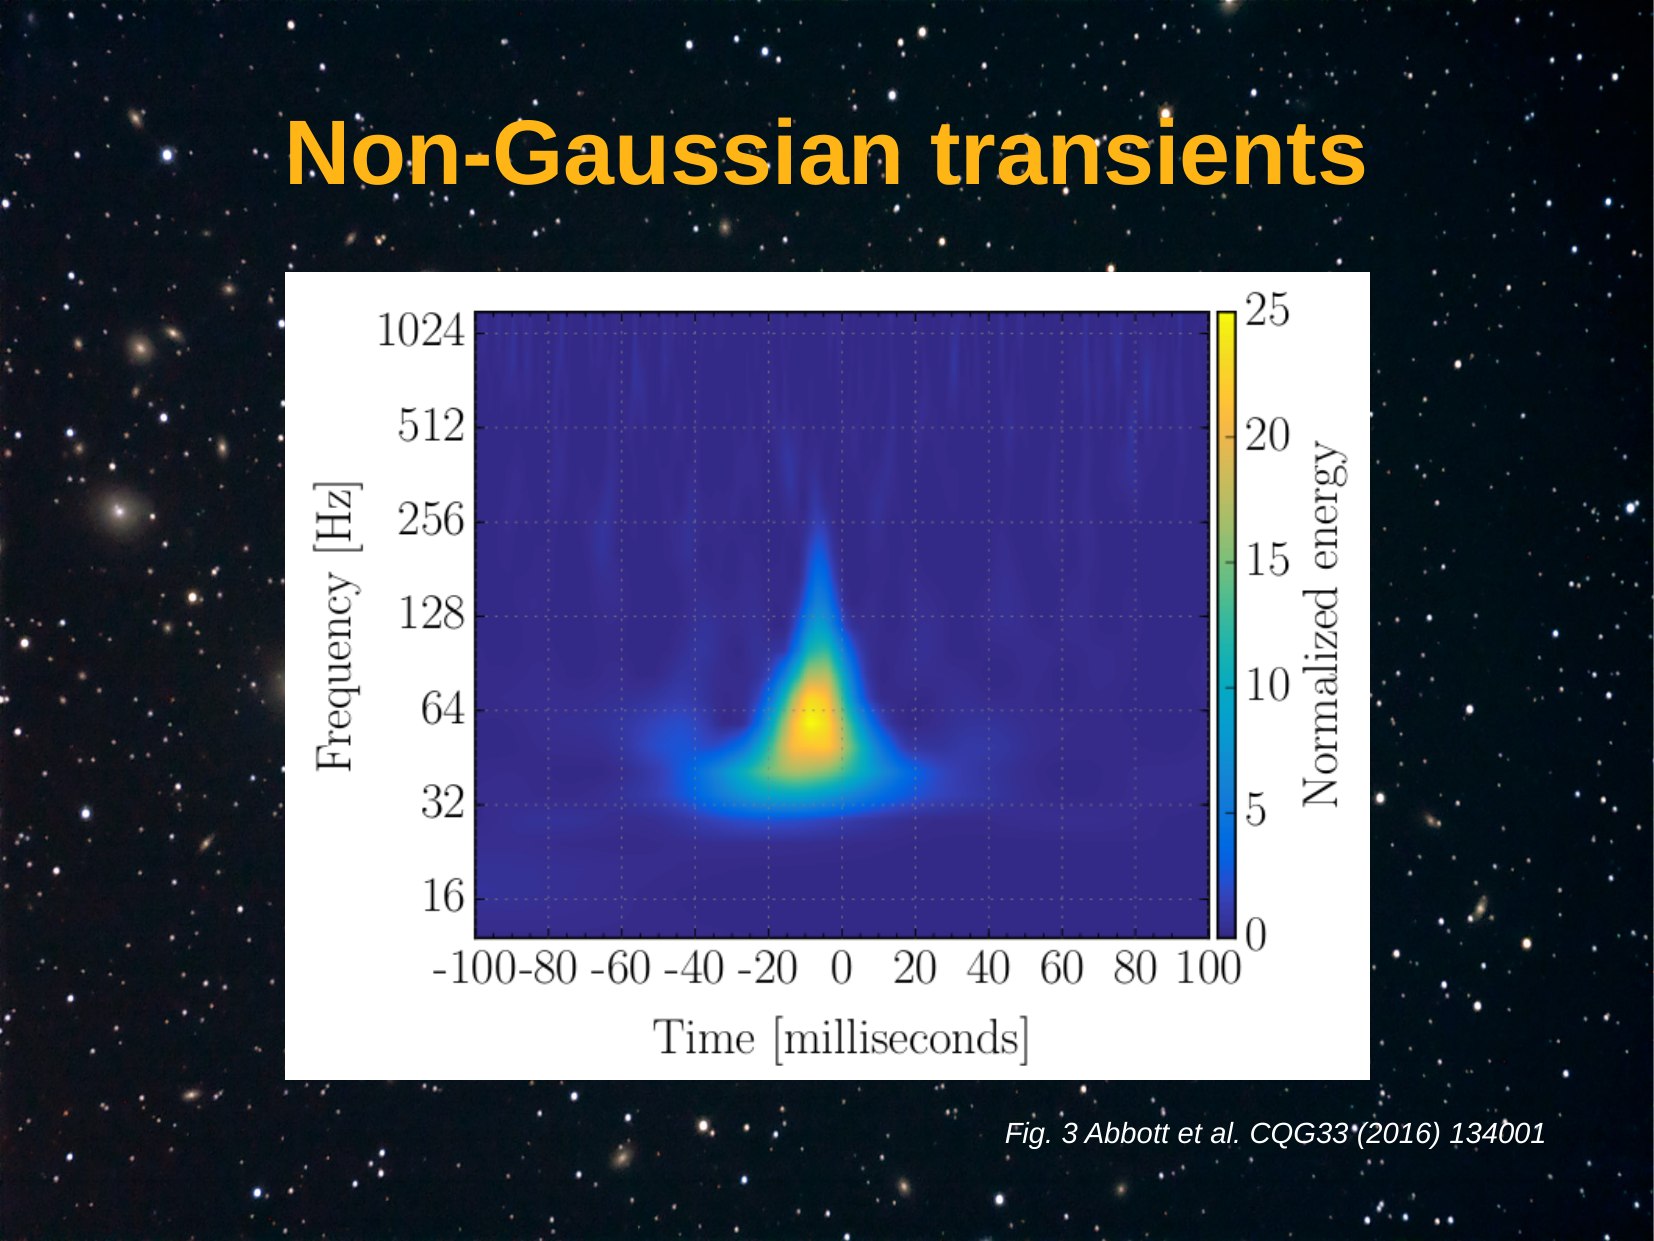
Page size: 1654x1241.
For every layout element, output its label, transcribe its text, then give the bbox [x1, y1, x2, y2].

picture [0, 0, 1654, 1241]
text_box Fig. 3 Abbott et al. CQG33 (2016) 134001 [990, 1110, 1591, 1158]
title Non-Gaussian transients [82, 49, 1571, 257]
